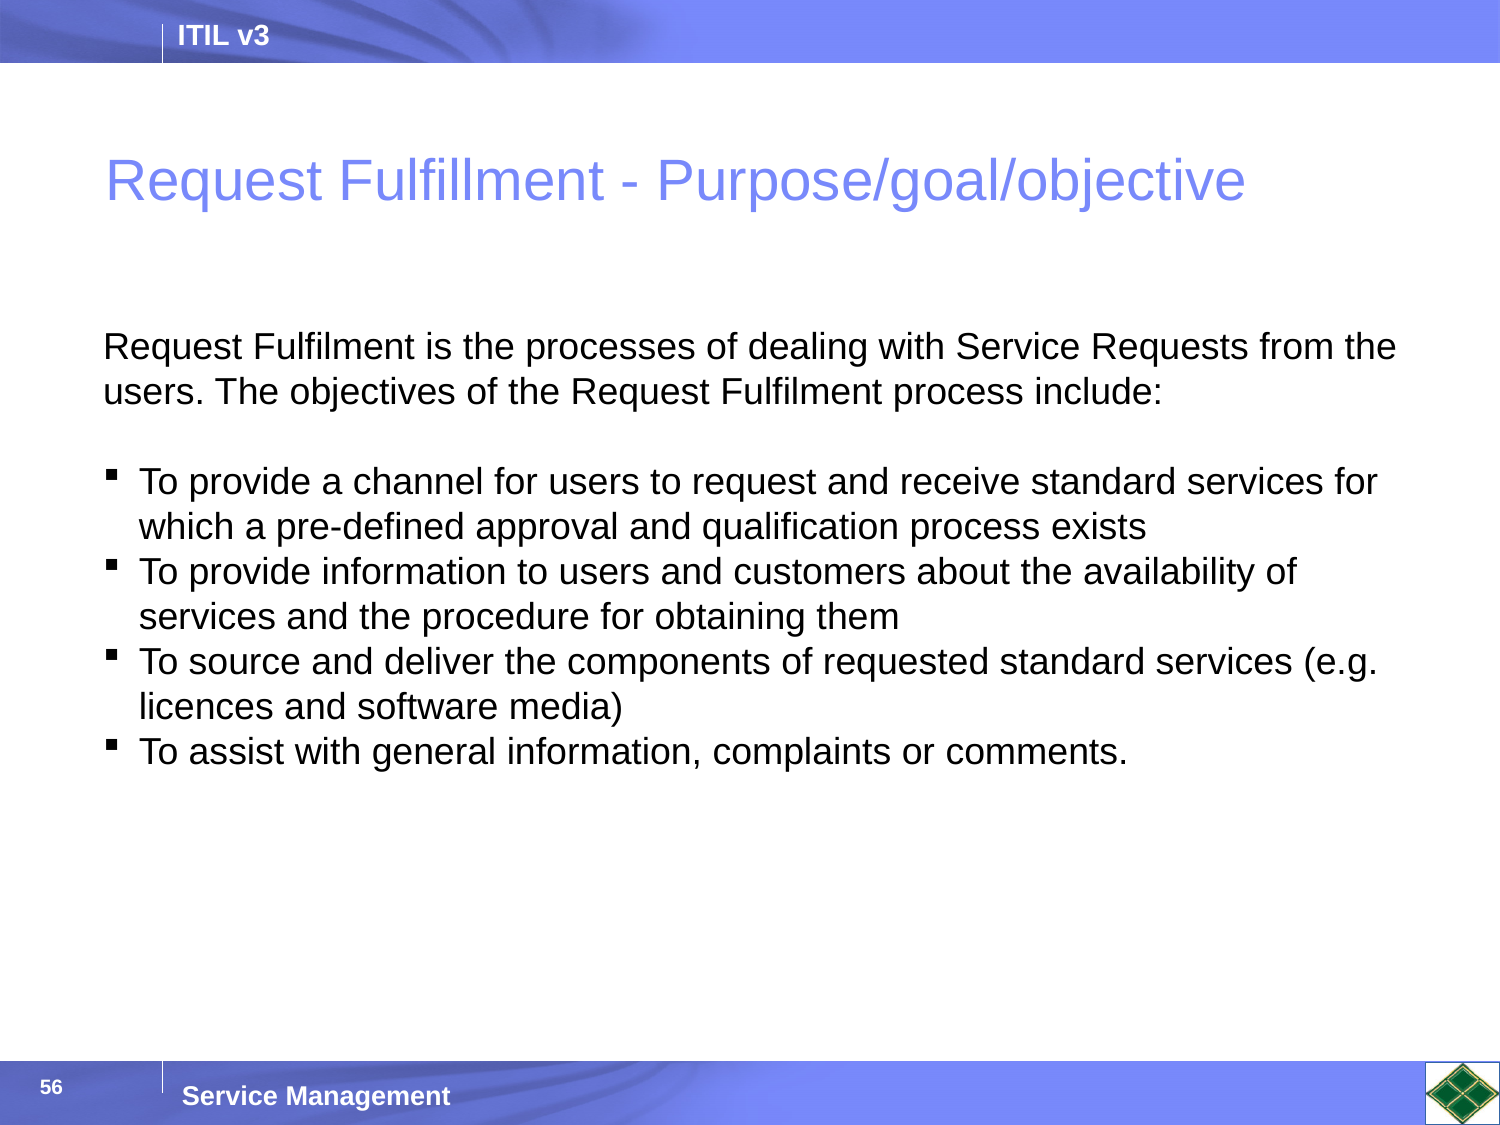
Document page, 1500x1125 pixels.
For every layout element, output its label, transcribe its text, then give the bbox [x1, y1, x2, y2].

picture [0, 1061, 1500, 1125]
text_box Request Fulfillment - Purpose/goal/objective [90, 121, 1443, 221]
picture [1426, 1063, 1499, 1124]
text_box Request Fulfilment is the processes of dealing with Service Requests from the users. The objectives of the Request Fulfilment process include: To provide a channel for users to request and receive standard services for which a pre-defined approval and qualification process exists To provide information to users and customers about the availability of services and the procedure for obtaining them To source and deliver the components of requested standard services (e.g. licences and software media) To assist with general information, complaints or comments. [88, 314, 1424, 832]
picture [0, 0, 1500, 63]
text_box <číslo> [25, 1066, 191, 1119]
